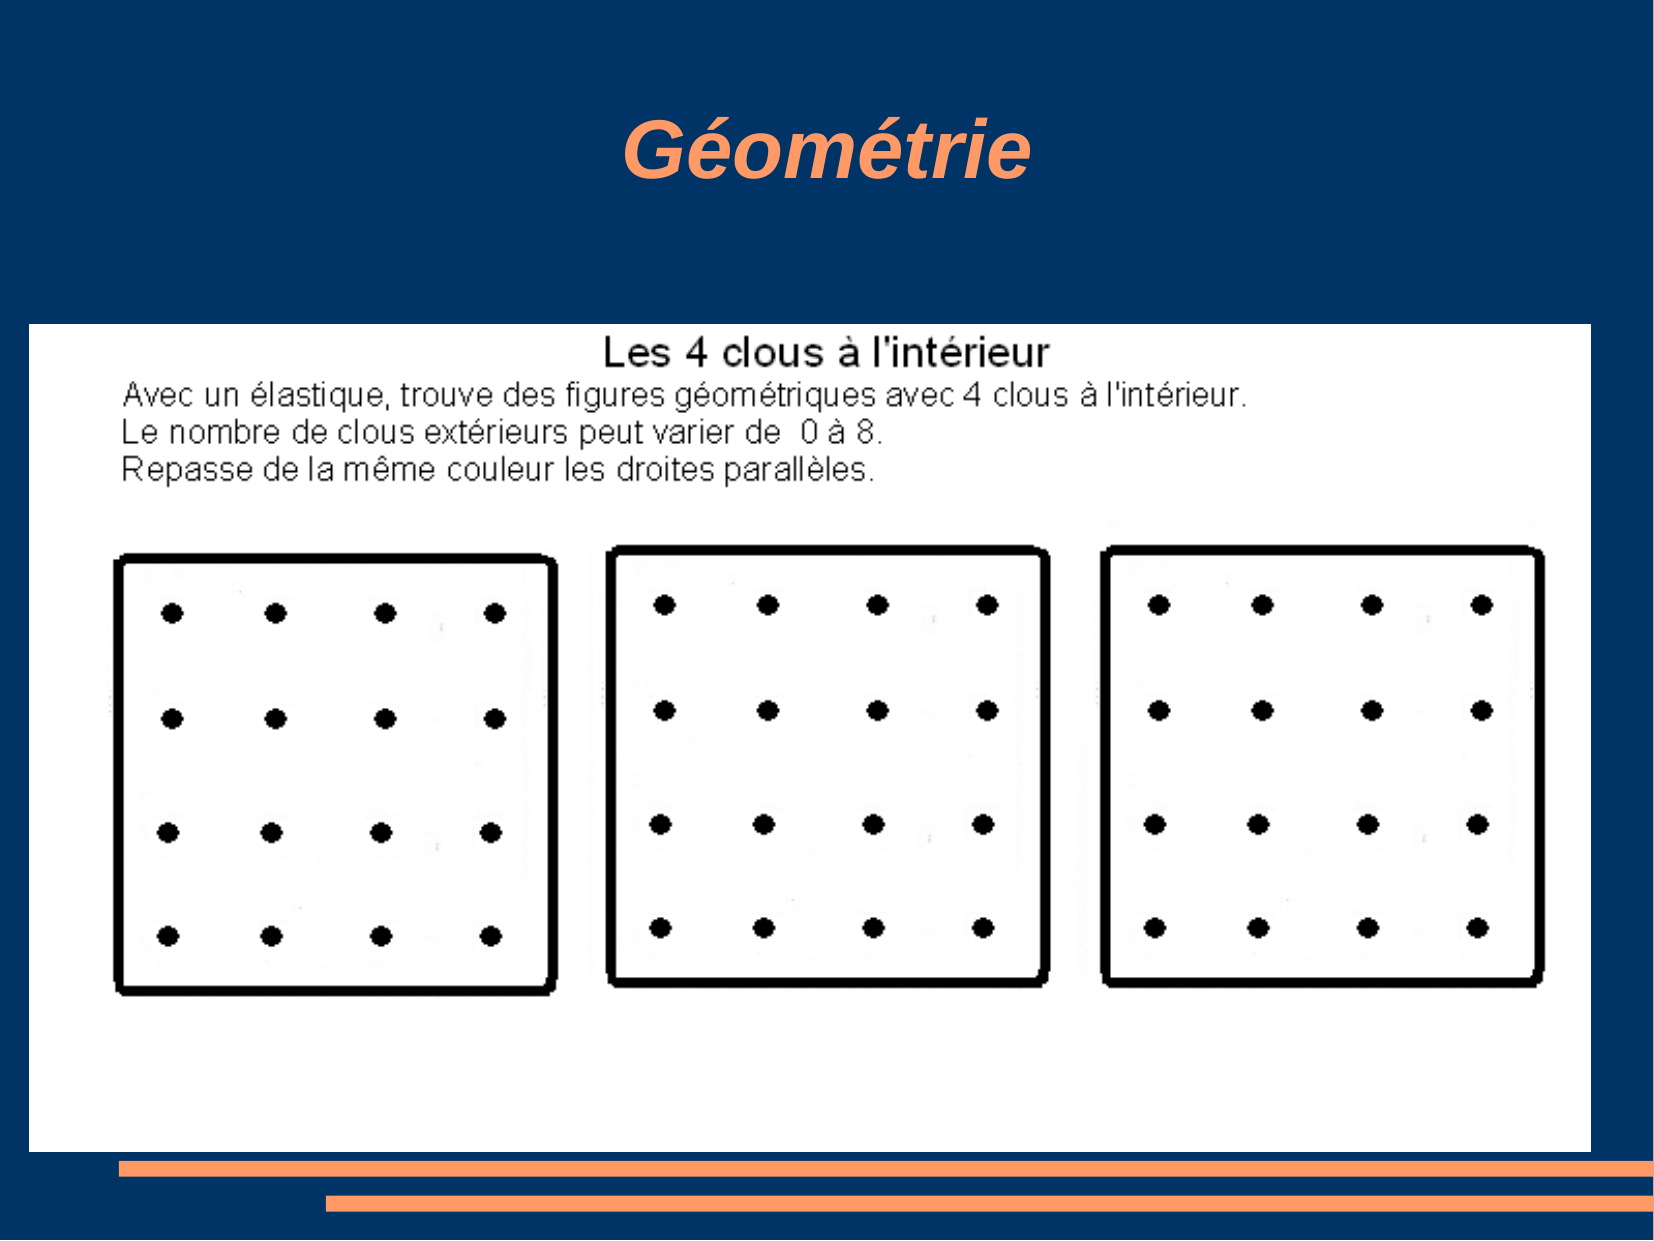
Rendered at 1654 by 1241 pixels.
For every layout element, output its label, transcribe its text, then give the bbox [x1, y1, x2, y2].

picture [29, 324, 1591, 1152]
title Géométrie [121, 46, 1534, 254]
